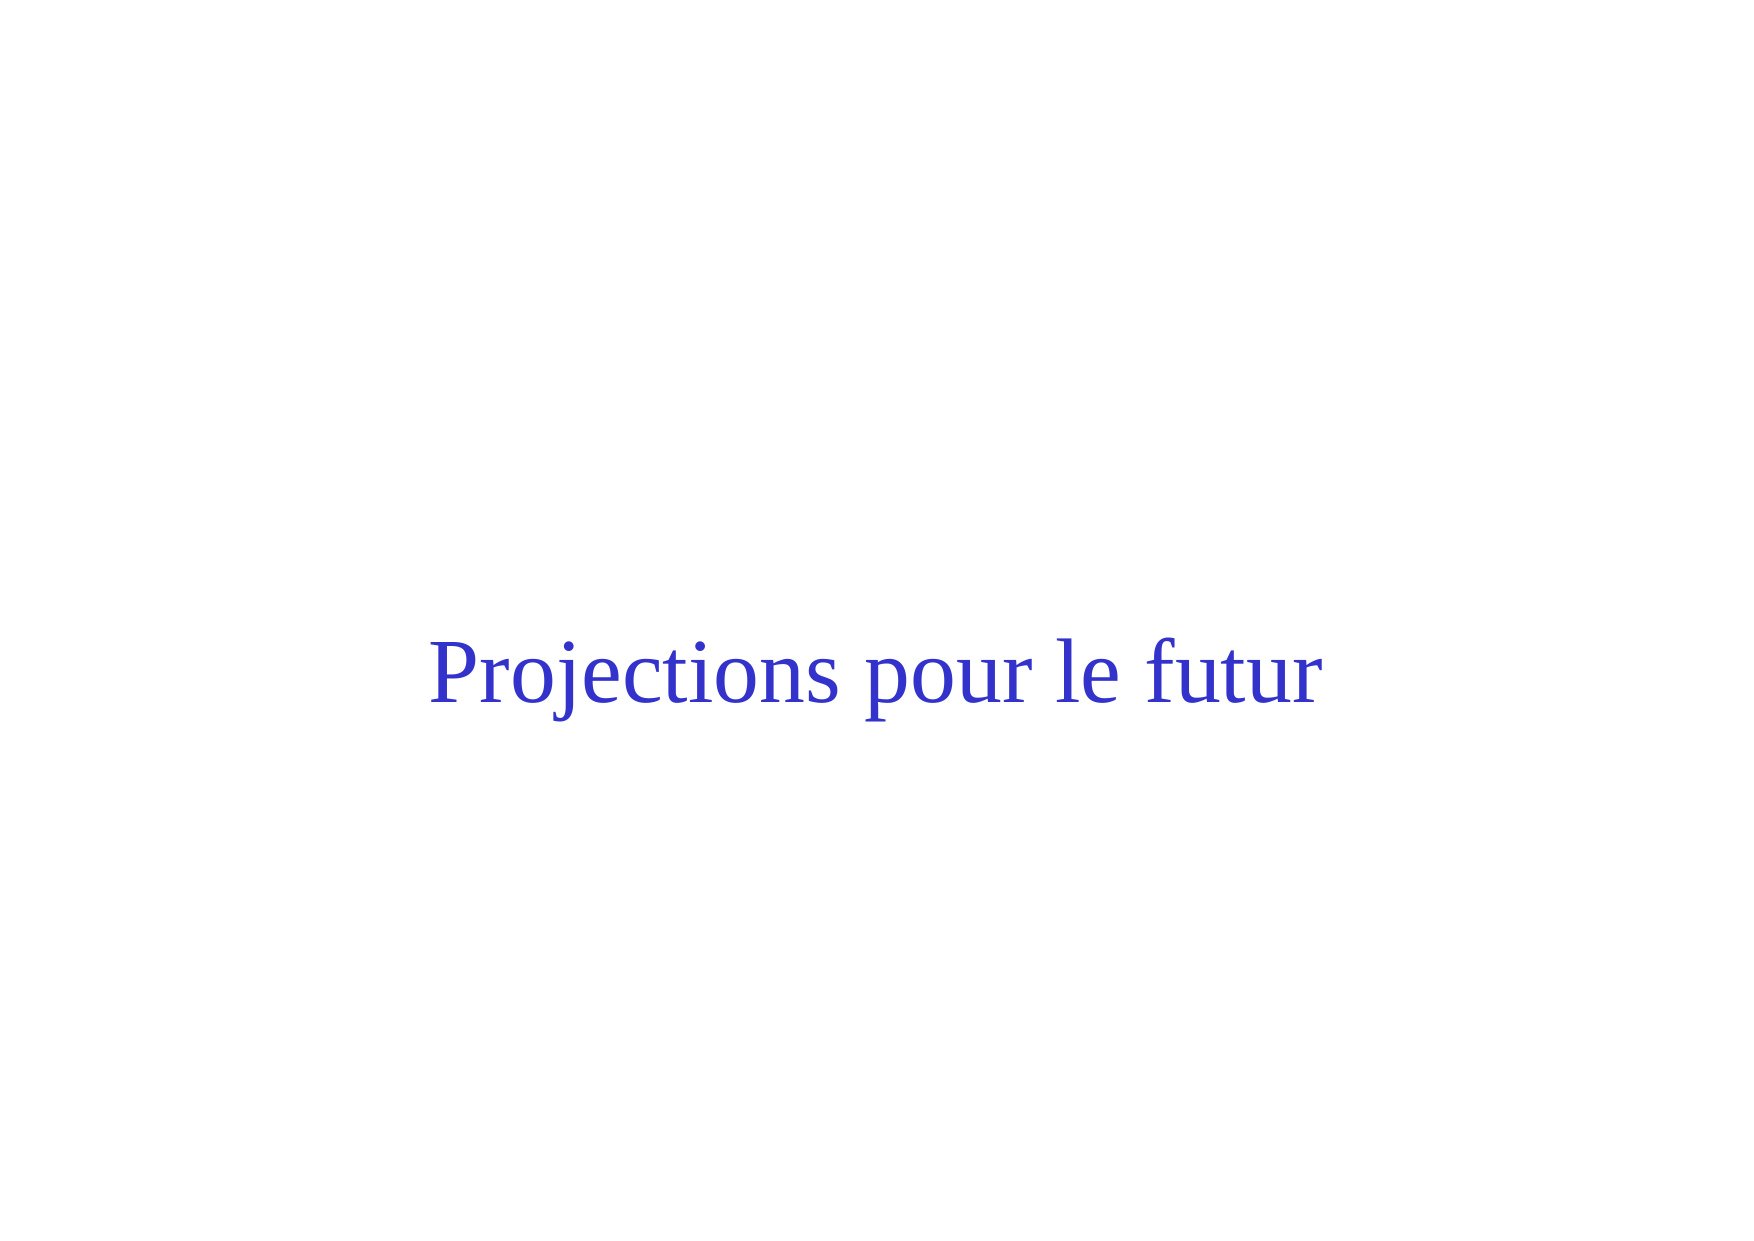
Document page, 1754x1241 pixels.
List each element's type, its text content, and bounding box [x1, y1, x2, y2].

text_box Projections pour le futur [120, 618, 1633, 730]
